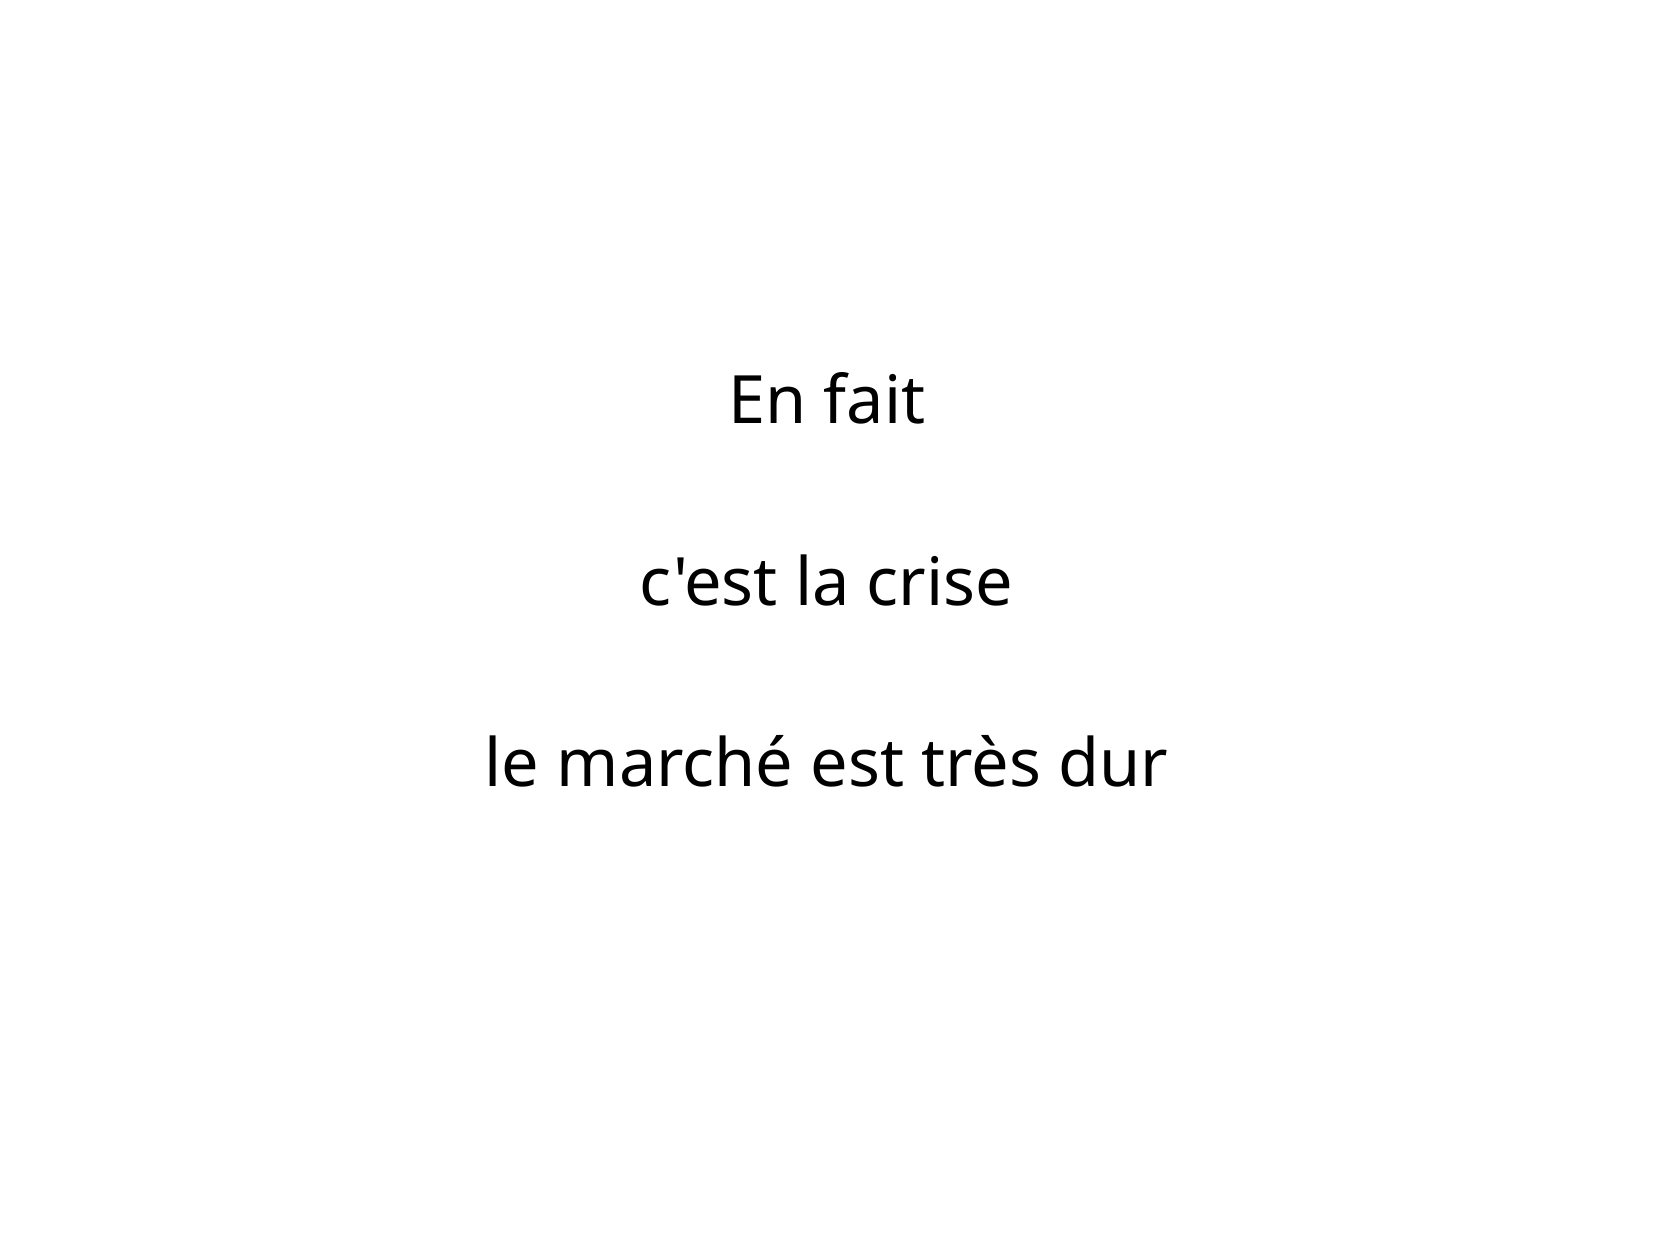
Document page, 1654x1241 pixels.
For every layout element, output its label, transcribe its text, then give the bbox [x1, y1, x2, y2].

subtitle En fait c'est la crise le marché est très dur [82, 49, 1571, 1109]
